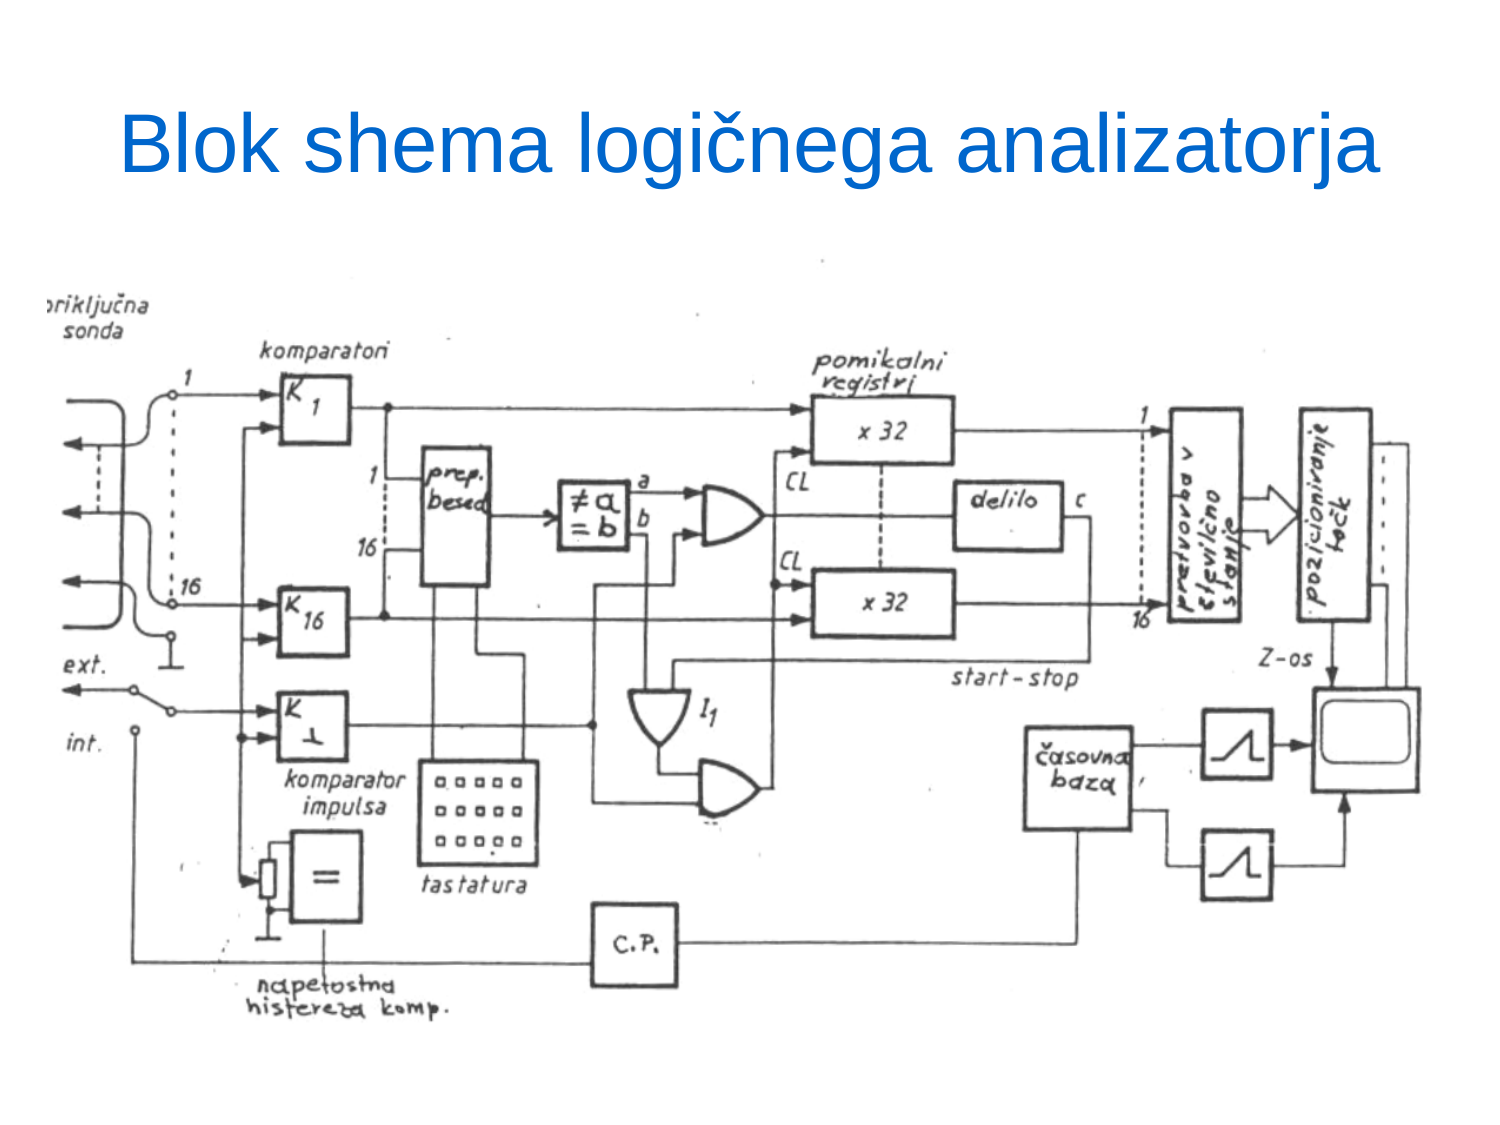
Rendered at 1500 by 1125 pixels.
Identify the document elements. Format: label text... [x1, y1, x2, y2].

title Blok shema logičnega analizatorja [75, 45, 1426, 233]
picture [46, 219, 1444, 1042]
